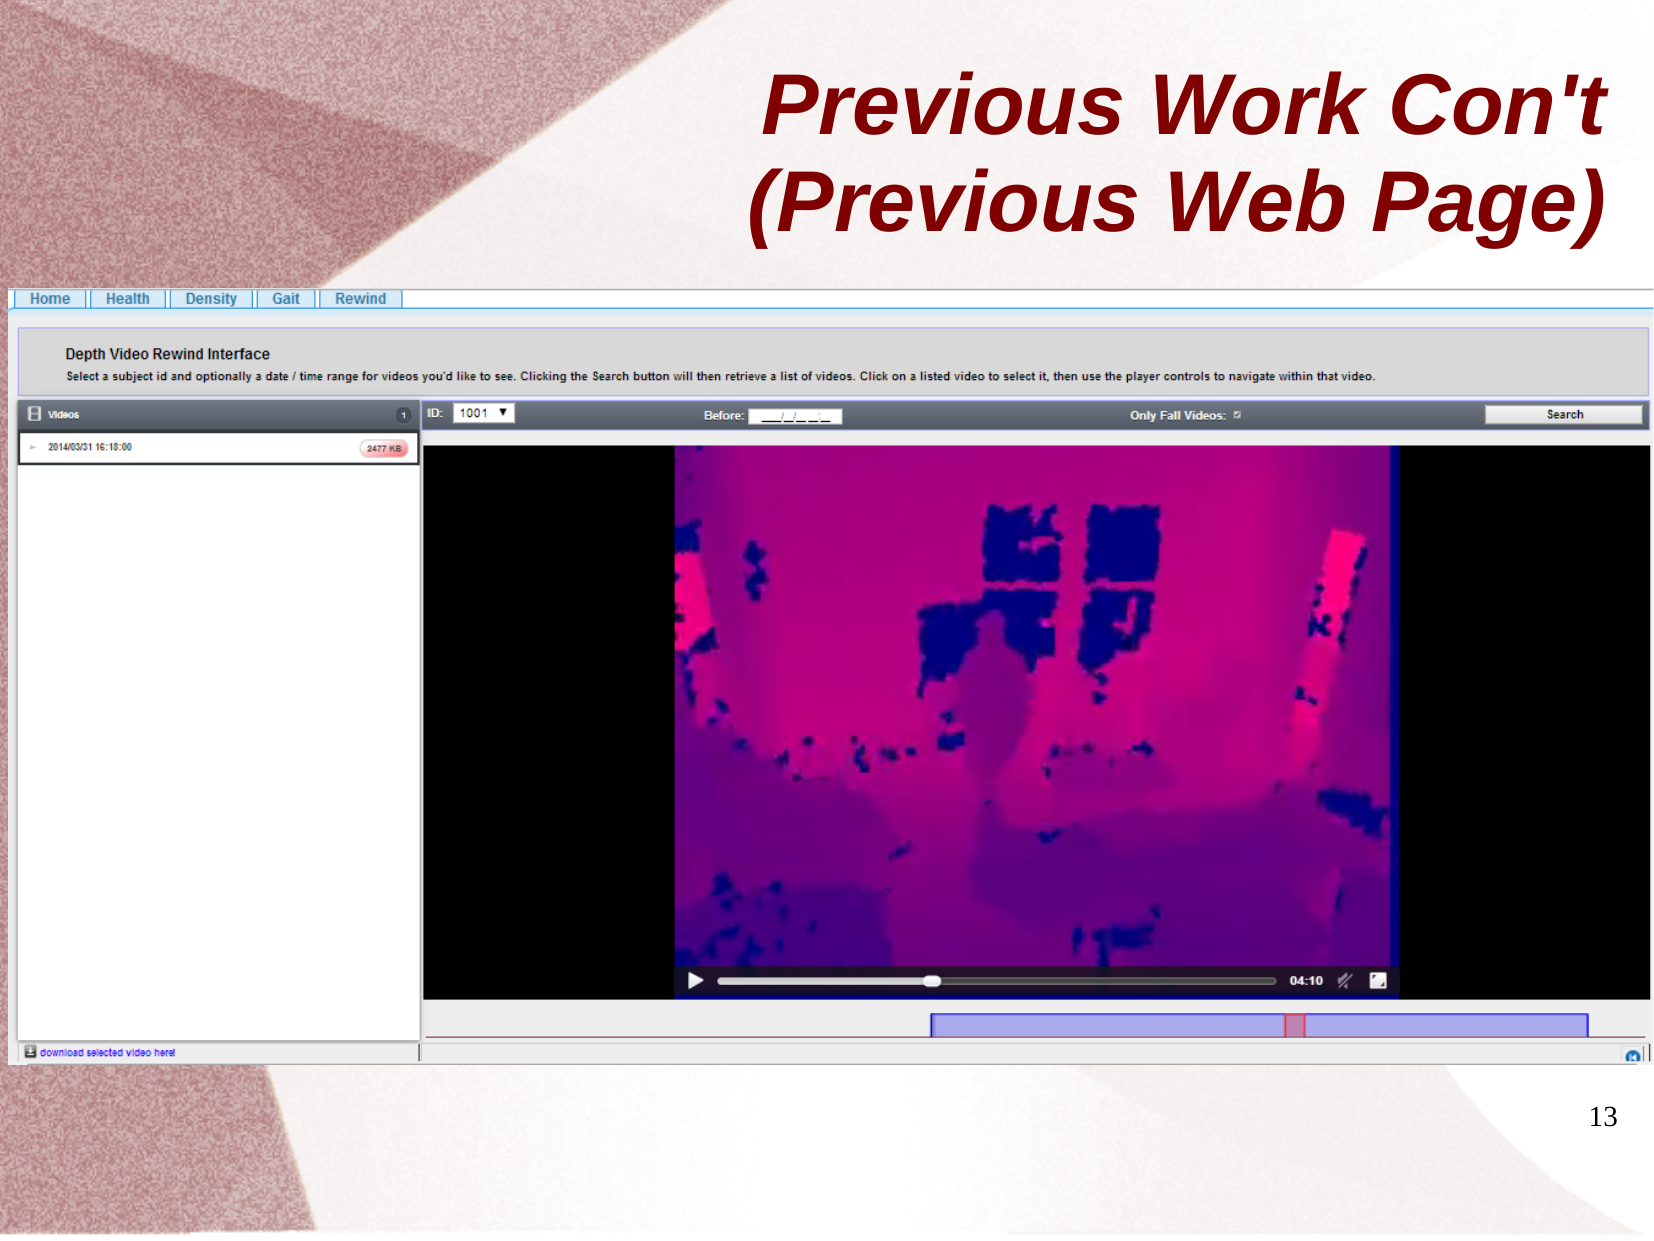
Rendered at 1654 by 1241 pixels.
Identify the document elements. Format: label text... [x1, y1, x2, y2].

title Previous Work Con't (Previous Web Page) [596, 49, 1607, 257]
picture [0, 0, 1654, 1241]
